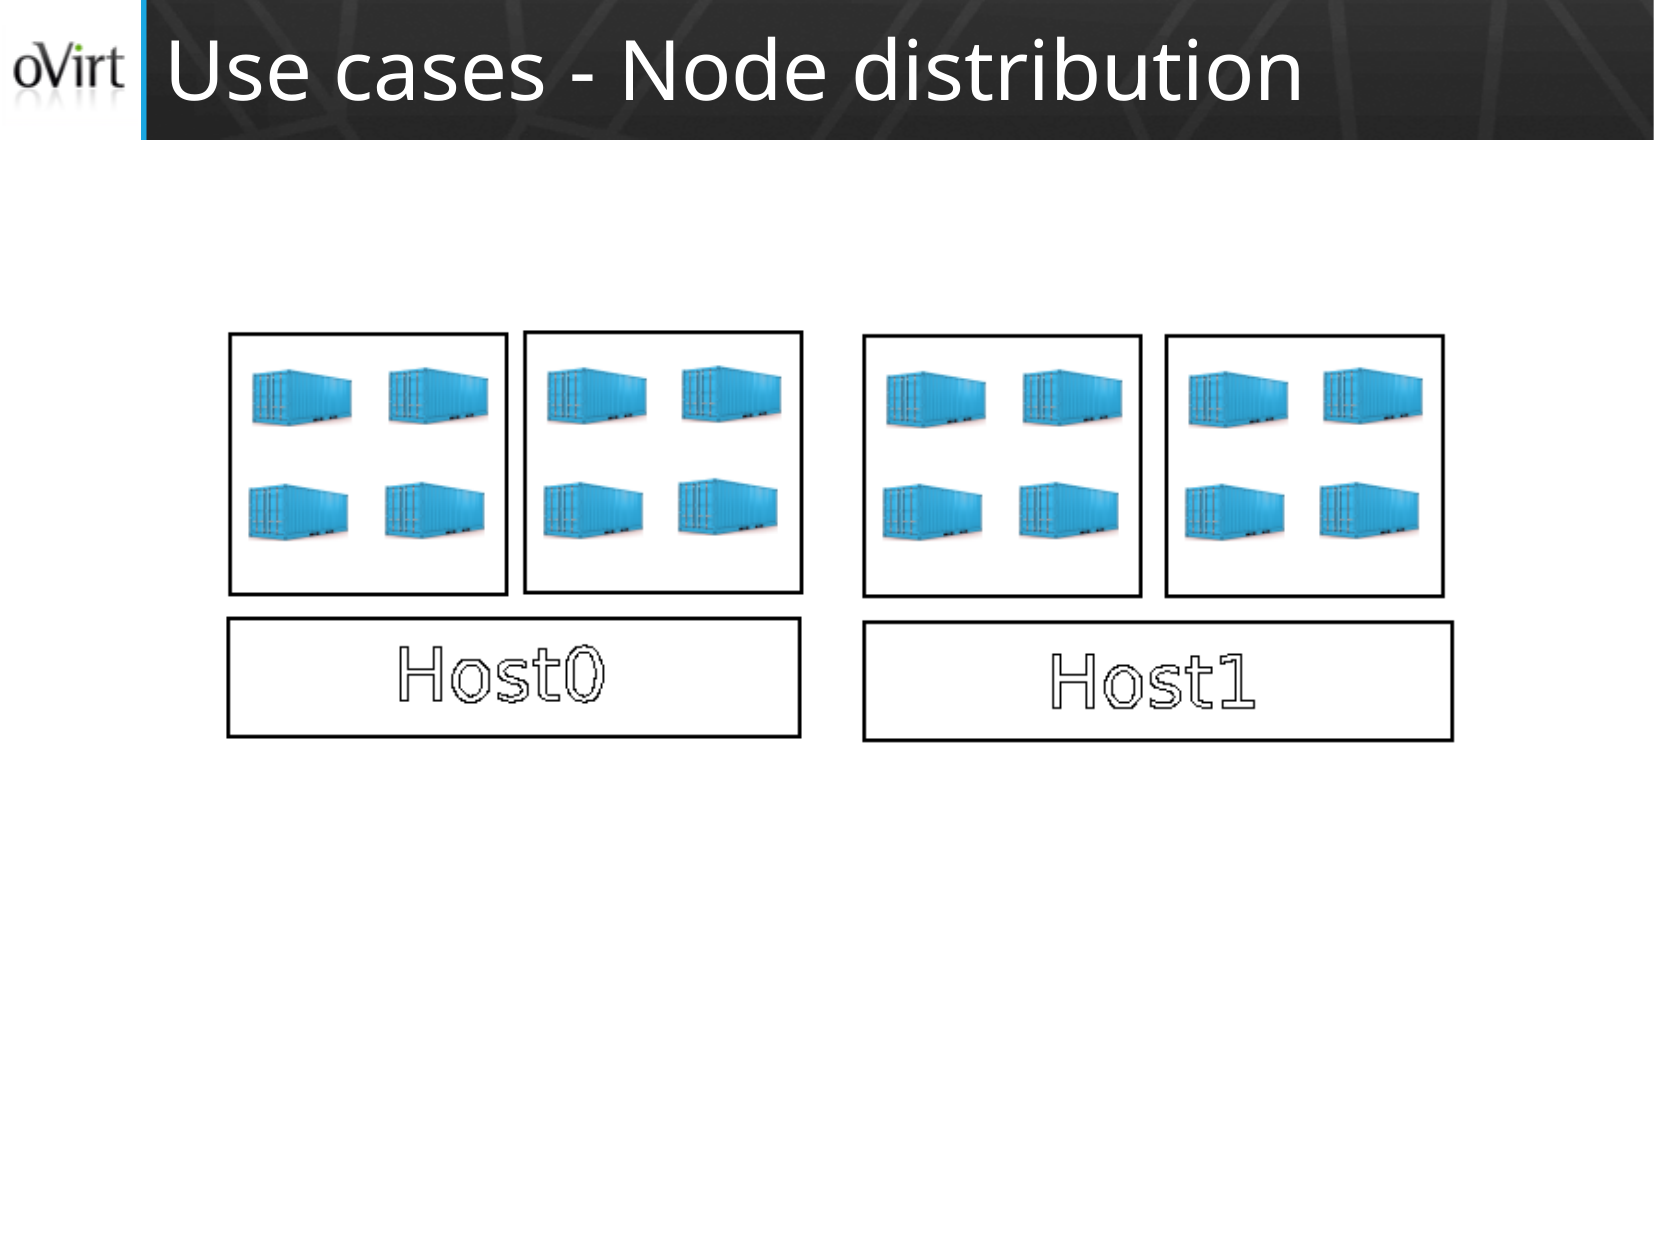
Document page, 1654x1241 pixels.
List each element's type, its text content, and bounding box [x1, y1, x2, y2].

picture [225, 329, 1460, 751]
title Use cases - Node distribution [164, 18, 1653, 119]
picture [0, 0, 1654, 140]
